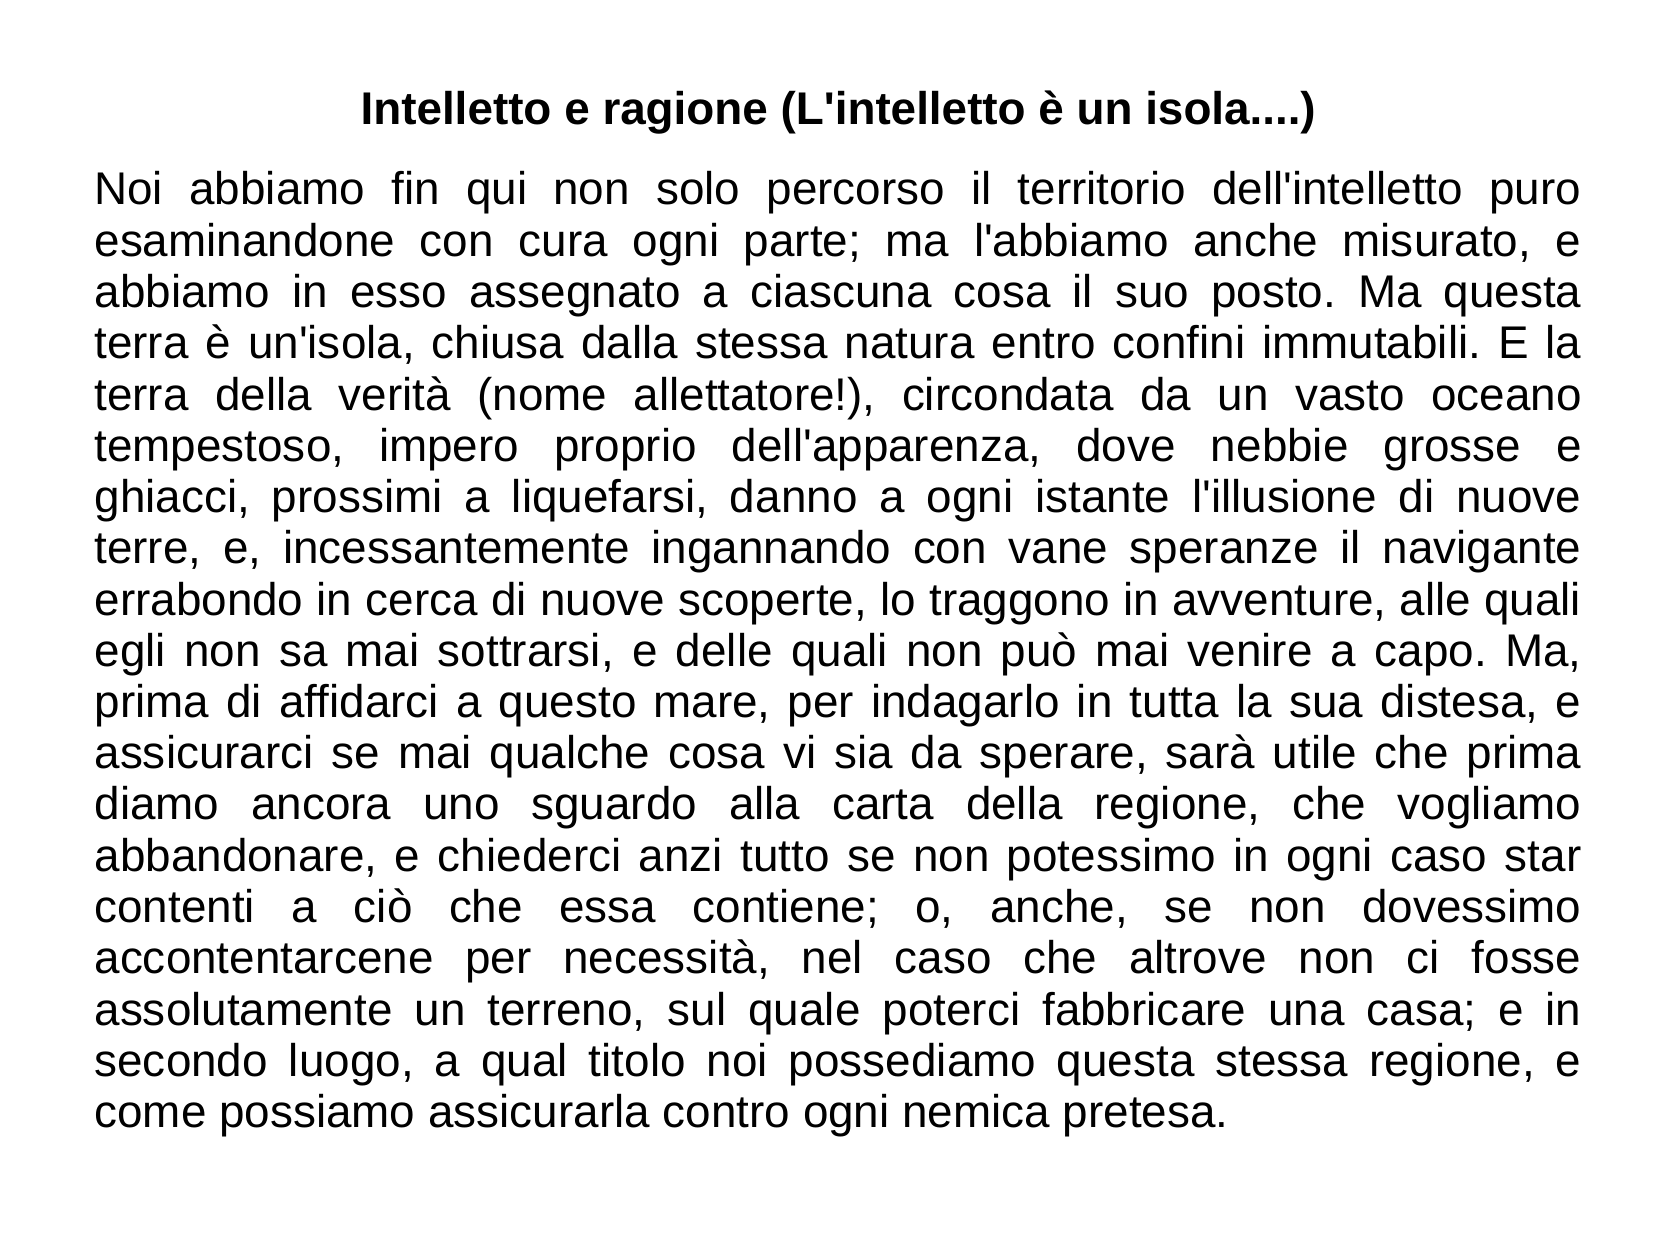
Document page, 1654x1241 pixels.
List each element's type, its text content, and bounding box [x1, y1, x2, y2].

list Intelletto e ragione (L'intelletto è un isola....) Noi abbiamo fin qui non solo percorso il territorio dell'intelletto puro esaminandone con cura ogni parte; ma l'abbiamo anche misurato, e abbiamo in esso assegnato a ciascuna cosa il suo posto. Ma questa terra è un'isola, chiusa dalla stessa natura entro confini immutabili. E la terra della verità (nome allettatore!), circondata da un vasto oceano tempestoso, impero proprio dell'apparenza, dove nebbie grosse e ghiacci, prossimi a liquefarsi, danno a ogni istante l'illusione di nuove terre, e, incessantemente ingannando con vane speranze il navigante errabondo in cerca di nuove scoperte, lo traggono in avventure, alle quali egli non sa mai sottrarsi, e delle quali non può mai venire a capo. Ma, prima di affidarci a questo mare, per indagarlo in tutta la sua distesa, e assicurarci se mai qualche cosa vi sia da sperare, sarà utile che prima diamo ancora uno sguardo alla carta della regione, che vogliamo abbandonare, e chiederci anzi tutto se non potessimo in ogni caso star contenti a ciò che essa contiene; o, anche, se non dovessimo accontentarcene per necessità, nel caso che altrove non ci fosse assolutamente un terreno, sul quale poterci fabbricare una casa; e in secondo luogo, a qual titolo noi possediamo questa stessa regione, e come possiamo assicurarla contro ogni nemica pretesa. [94, 82, 1583, 1241]
